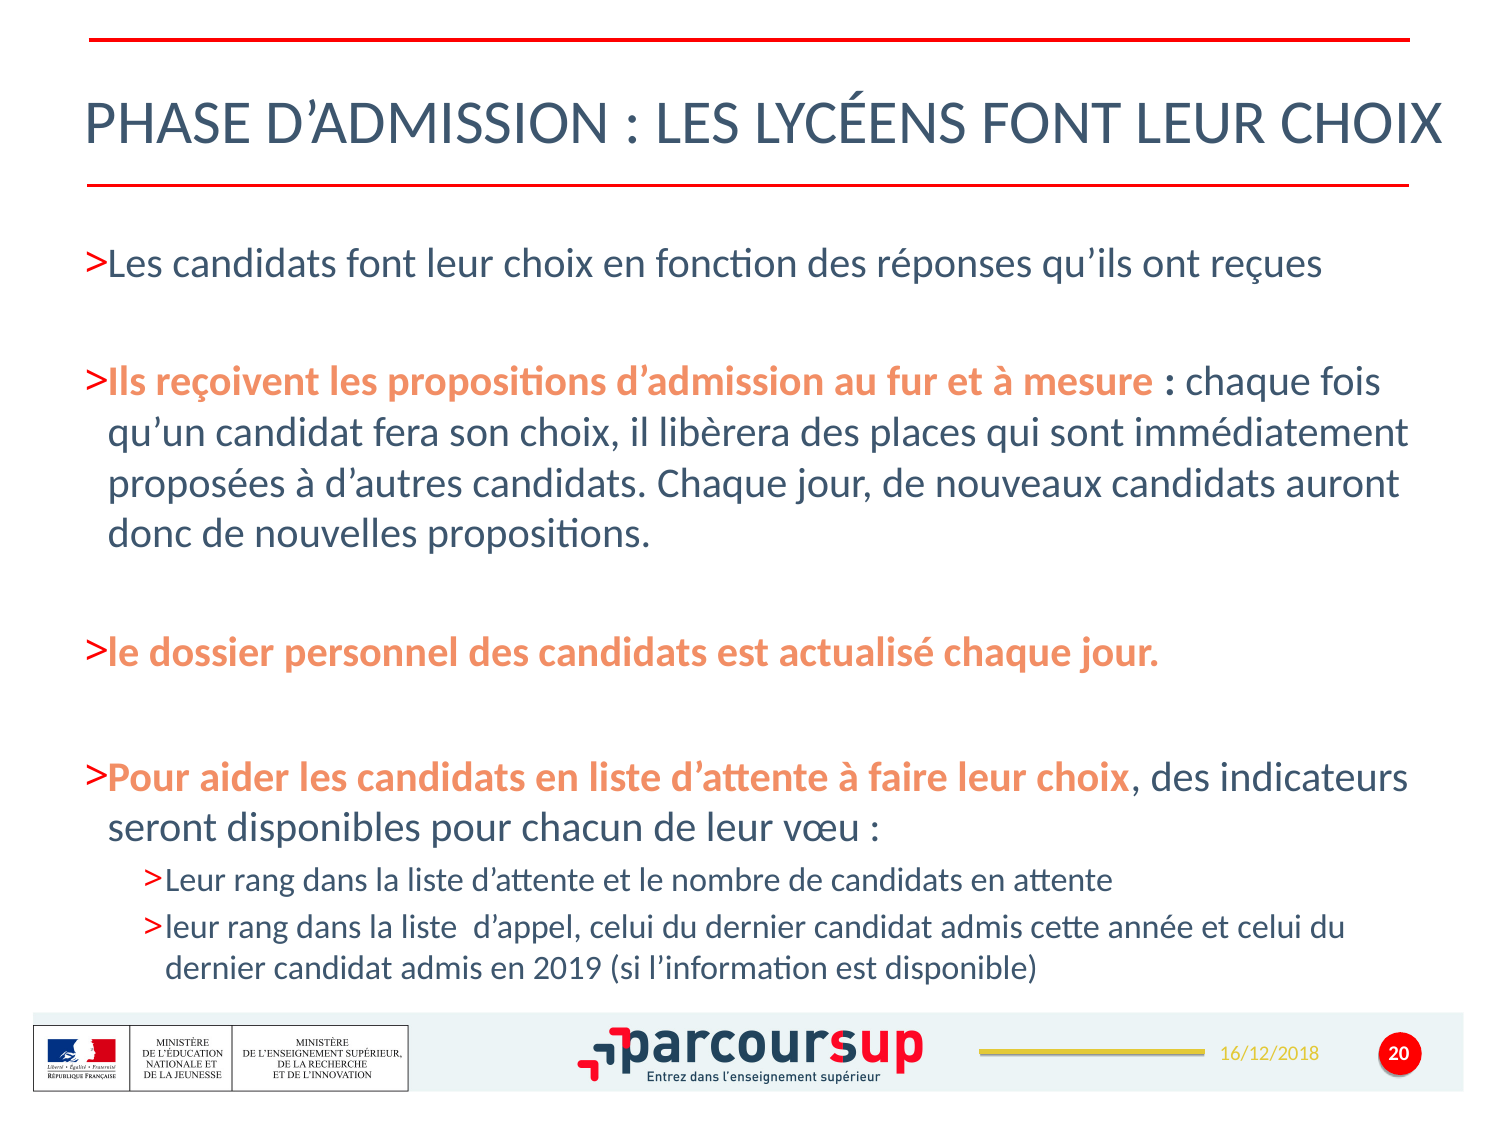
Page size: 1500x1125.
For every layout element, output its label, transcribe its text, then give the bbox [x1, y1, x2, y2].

list Les candidats font leur choix en fonction des réponses qu’ils ont reçues Ils reçoivent les propositions d’admission au fur et à mesure : chaque fois qu’un candidat fera son choix, il libèrera des places qui sont immédiatement proposées à d’autres candidats. Chaque jour, de nouveaux candidats auront donc de nouvelles propositions. le dossier personnel des candidats est actualisé chaque jour. Pour aider les candidats en liste d’attente à faire leur choix, des indicateurs seront disponibles pour chacun de leur vœu : Leur rang dans la liste d’attente et le nombre de candidats en attente leur rang dans la liste d’appel, celui du dernier candidat admis cette année et celui du dernier candidat admis en 2019 (si l’information est disponible) [69, 194, 1464, 1011]
slide_number <numéro> [1368, 1031, 1430, 1074]
picture [0, 0, 1499, 1124]
title Phase d’admission : les lycéens font leur choix [69, 12, 1470, 224]
